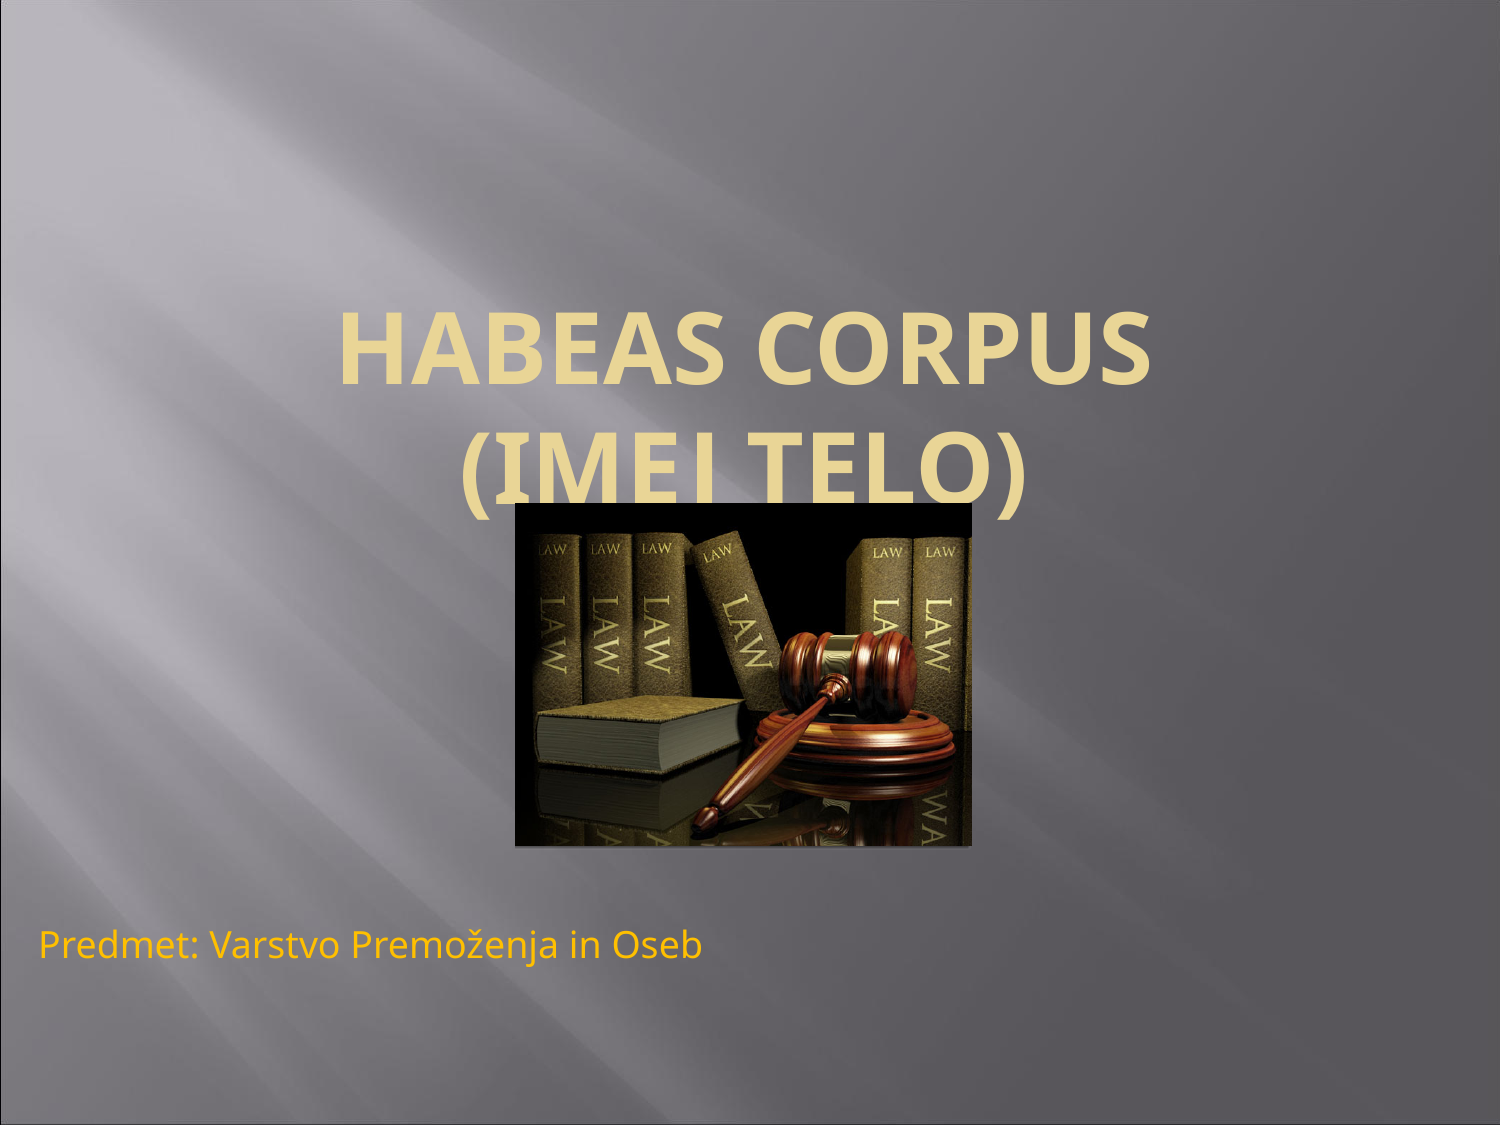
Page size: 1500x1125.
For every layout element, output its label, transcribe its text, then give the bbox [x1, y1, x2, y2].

picture [0, 0, 1500, 1125]
title HABEAS CORPUS (imej telo) [69, 224, 1420, 525]
text_box Predmet: Varstvo Premoženja in Oseb [23, 913, 774, 974]
